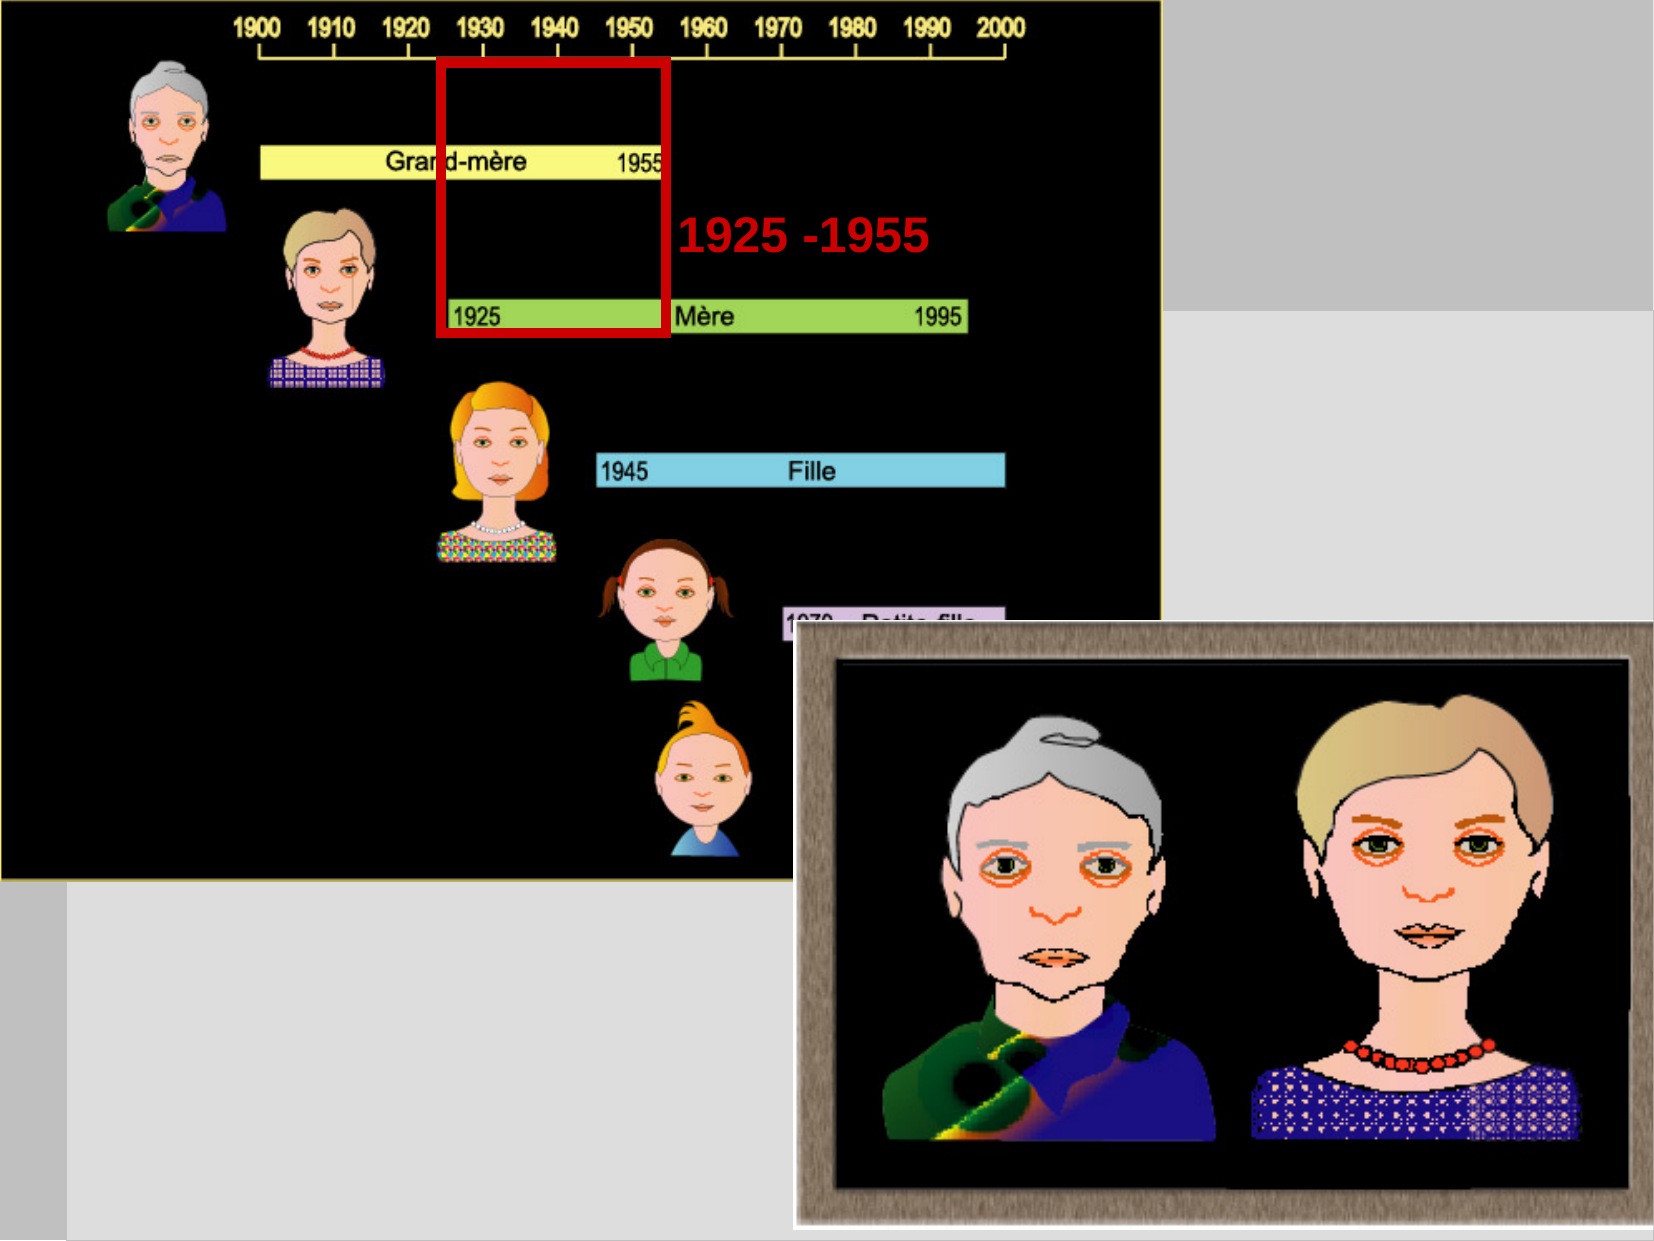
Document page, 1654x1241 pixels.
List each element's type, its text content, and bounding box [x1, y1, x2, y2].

text_box 1925 -1955 [671, 200, 975, 272]
picture [0, 0, 1654, 1230]
